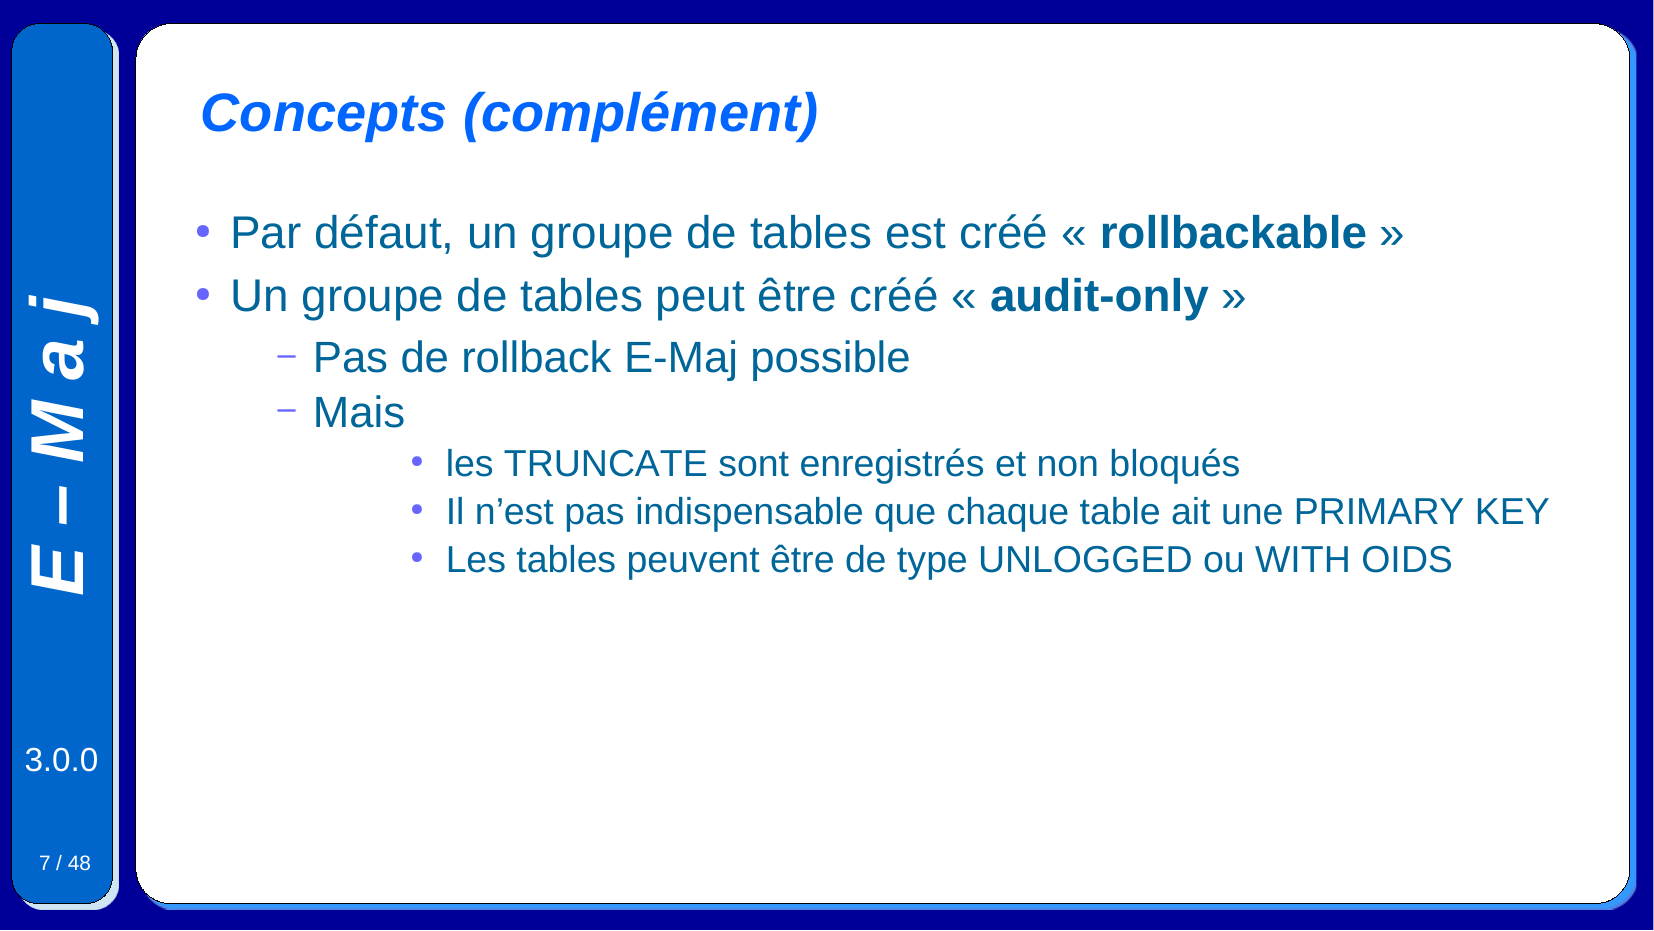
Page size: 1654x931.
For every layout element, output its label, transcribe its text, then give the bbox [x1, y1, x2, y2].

list Par défaut, un groupe de tables est créé « rollbackable » Un groupe de tables peut être créé « audit-only » Pas de rollback E-Maj possible Mais les TRUNCATE sont enregistrés et non bloqués Il n’est pas indispensable que chaque table ait une PRIMARY KEY Les tables peuvent être de type UNLOGGED ou WITH OIDS [177, 206, 1587, 827]
title Concepts (complément) [200, 34, 1575, 191]
